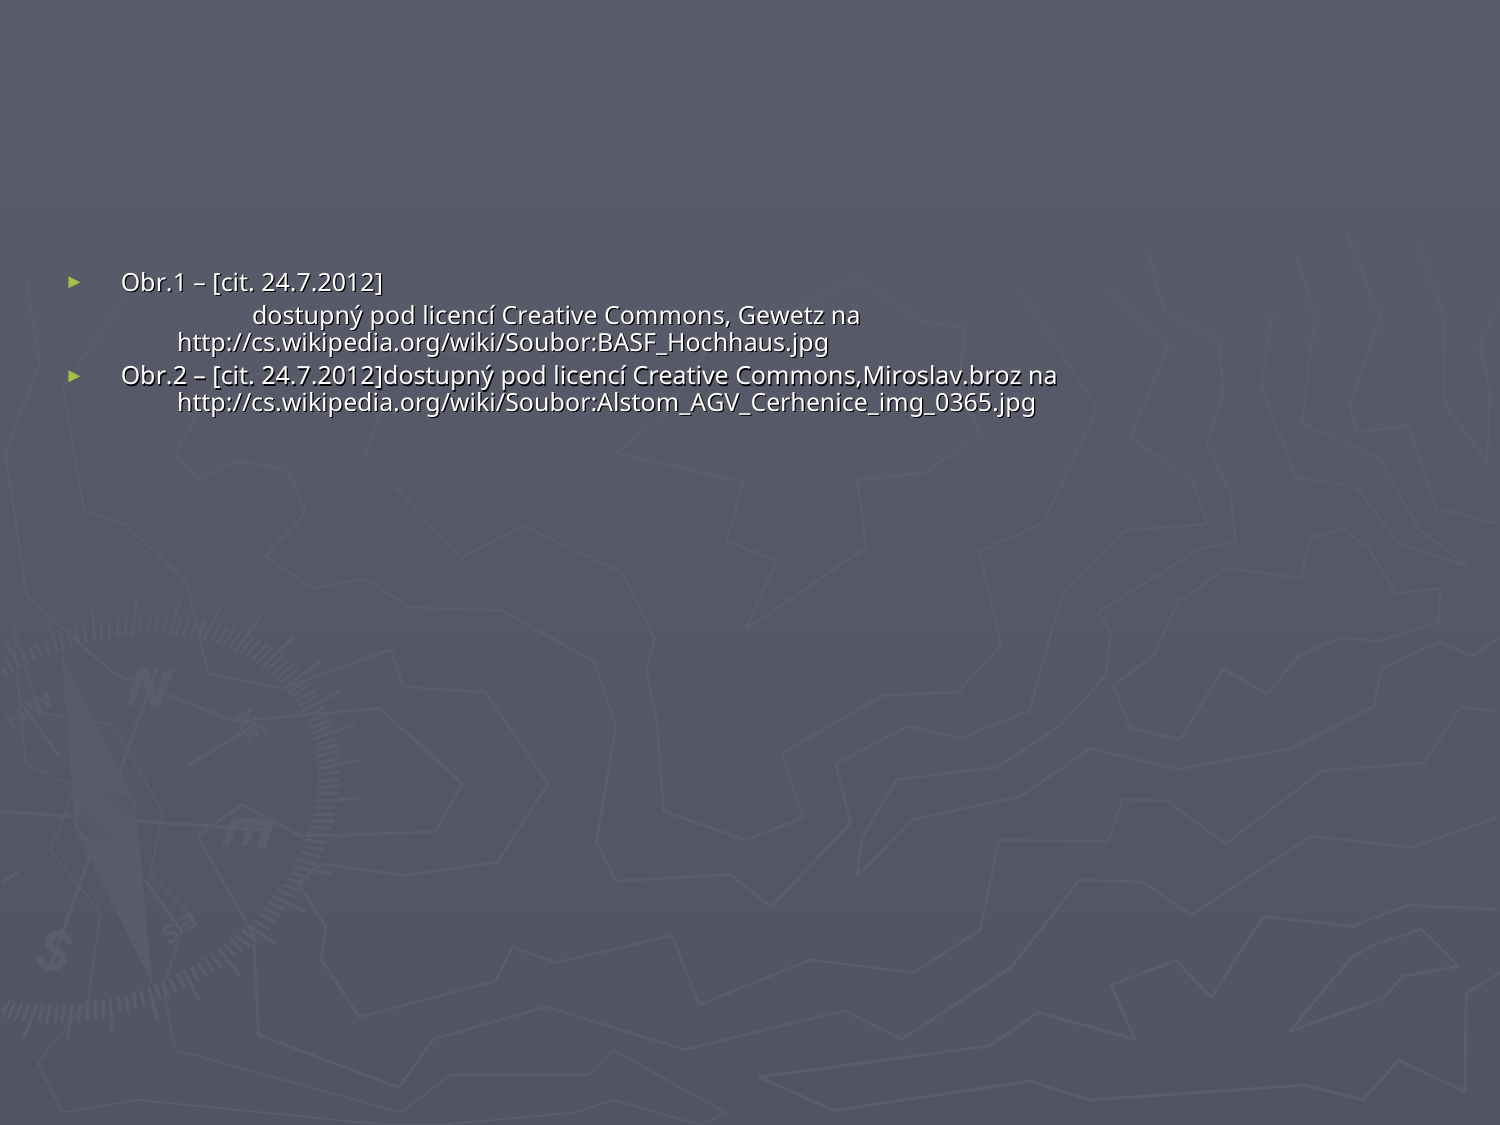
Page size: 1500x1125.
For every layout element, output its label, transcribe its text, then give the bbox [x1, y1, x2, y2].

list Obr.1 – [cit. 24.7.2012] dostupný pod licencí Creative Commons, Gewetz na http://cs.wikipedia.org/wiki/Soubor:BASF_Hochhaus.jpg Obr.2 – [cit. 24.7.2012]dostupný pod licencí Creative Commons,Miroslav.broz na http://cs.wikipedia.org/wiki/Soubor:Alstom_AGV_Cerhenice_img_0365.jpg [49, 262, 1451, 1001]
